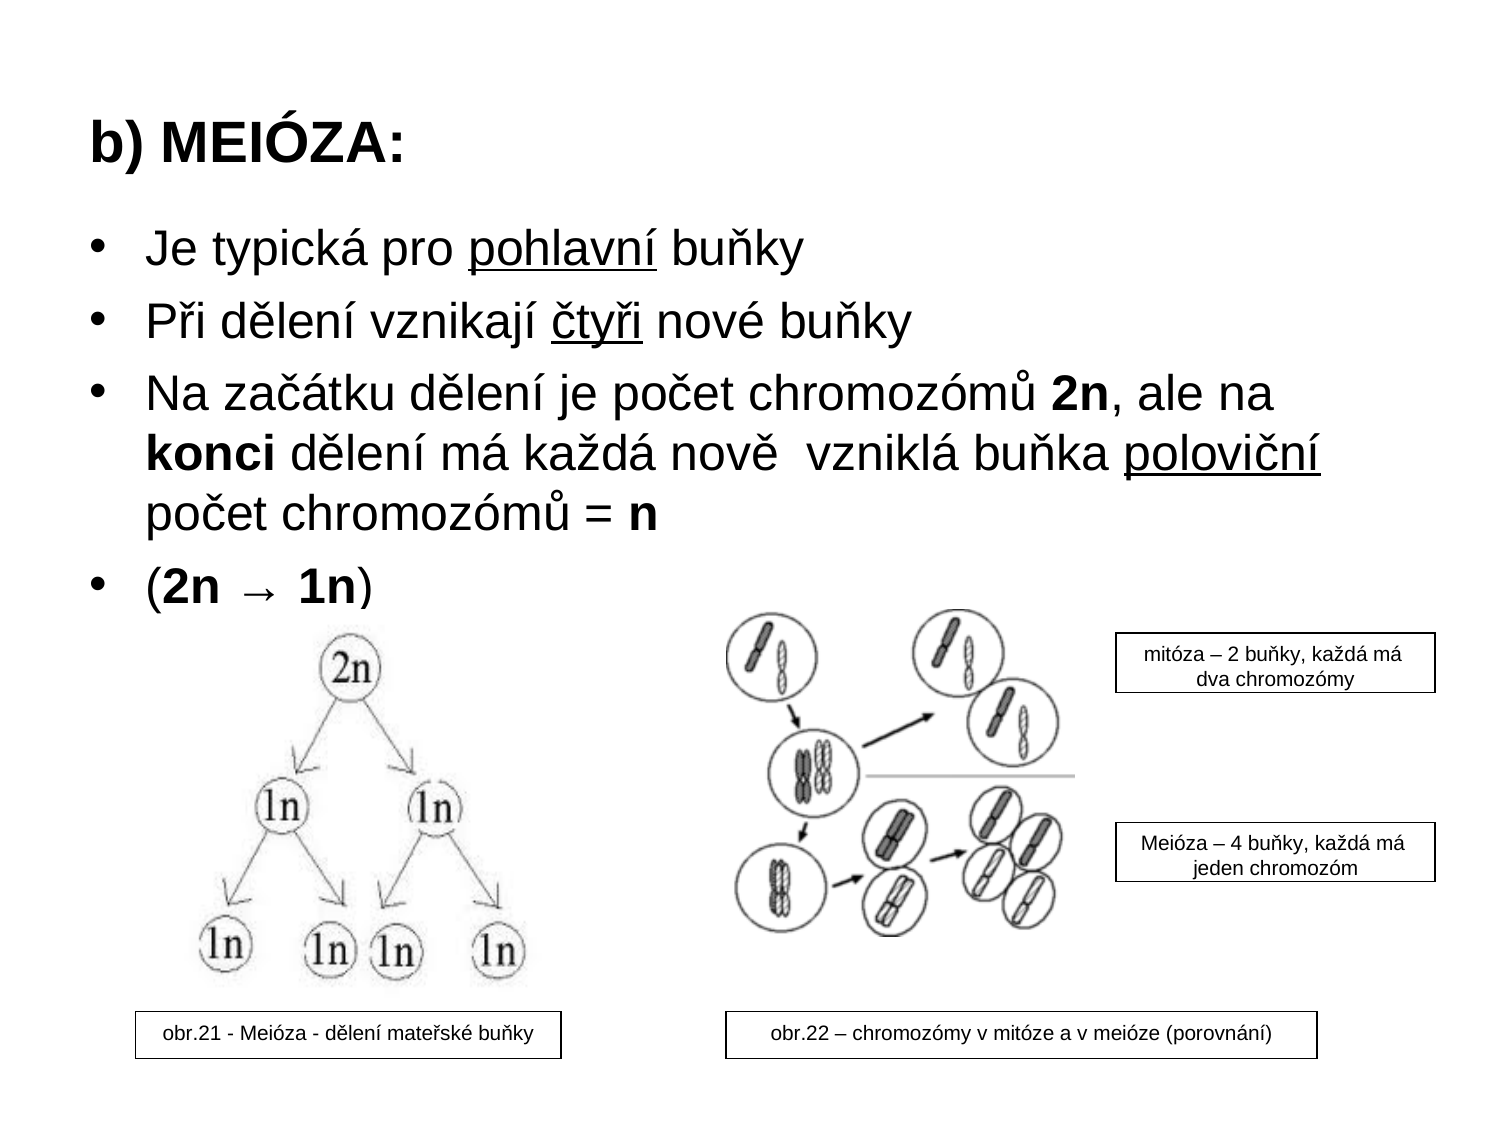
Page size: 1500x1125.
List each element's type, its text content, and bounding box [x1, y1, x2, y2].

picture [726, 609, 1075, 937]
list Je typická pro pohlavní buňky Při dělení vznikají čtyři nové buňky Na začátku dělení je počet chromozómů 2n, ale na konci dělení má každá nově vzniklá buňka poloviční počet chromozómů = n (2n → 1n) [75, 208, 1426, 1047]
picture [171, 609, 549, 1006]
text_box obr.21 - Meióza - dělení mateřské buňky [135, 1011, 562, 1059]
text_box obr.22 – chromozómy v mitóze a v meióze (porovnání) [726, 1011, 1317, 1059]
title b) MEIÓZA: [75, 45, 1426, 208]
text_box Meióza – 4 buňky, každá má jeden chromozóm [1116, 822, 1436, 882]
text_box mitóza – 2 buňky, každá má dva chromozómy [1116, 633, 1436, 693]
